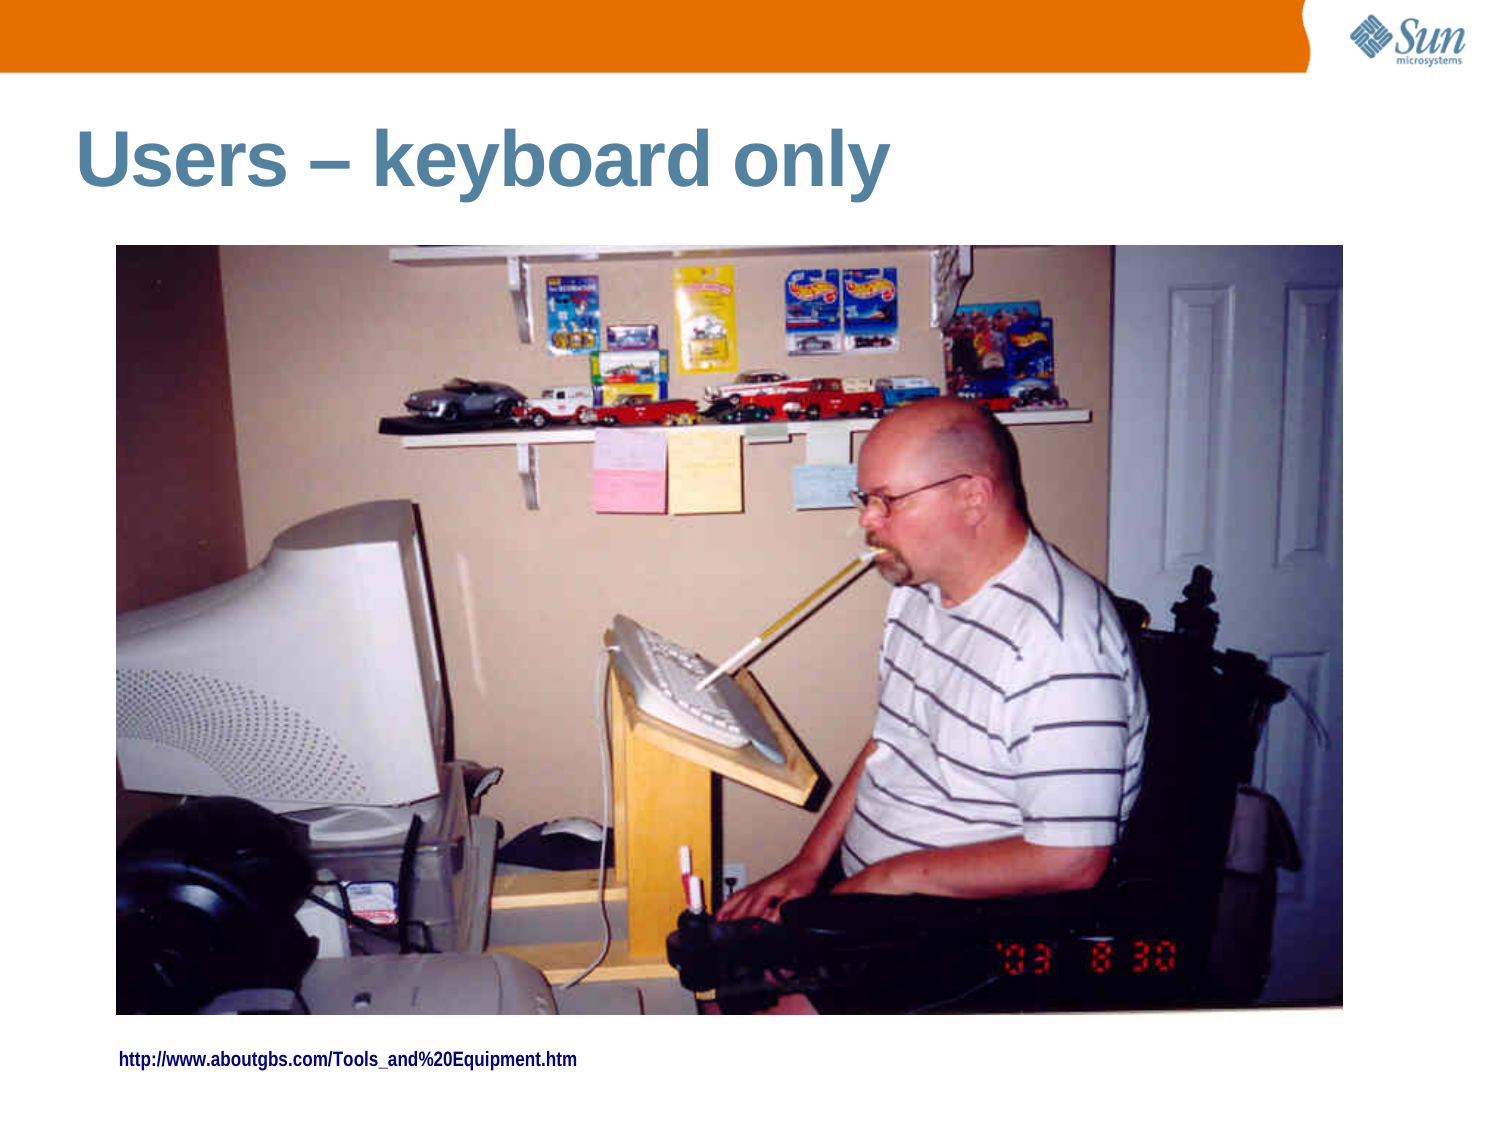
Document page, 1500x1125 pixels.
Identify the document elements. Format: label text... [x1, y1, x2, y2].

title Users – keyboard only [75, 122, 1438, 228]
picture [116, 245, 1343, 1015]
picture [0, 0, 1500, 75]
text_box http://www.aboutgbs.com/Tools_and%20Equipment.htm [118, 1050, 1207, 1075]
